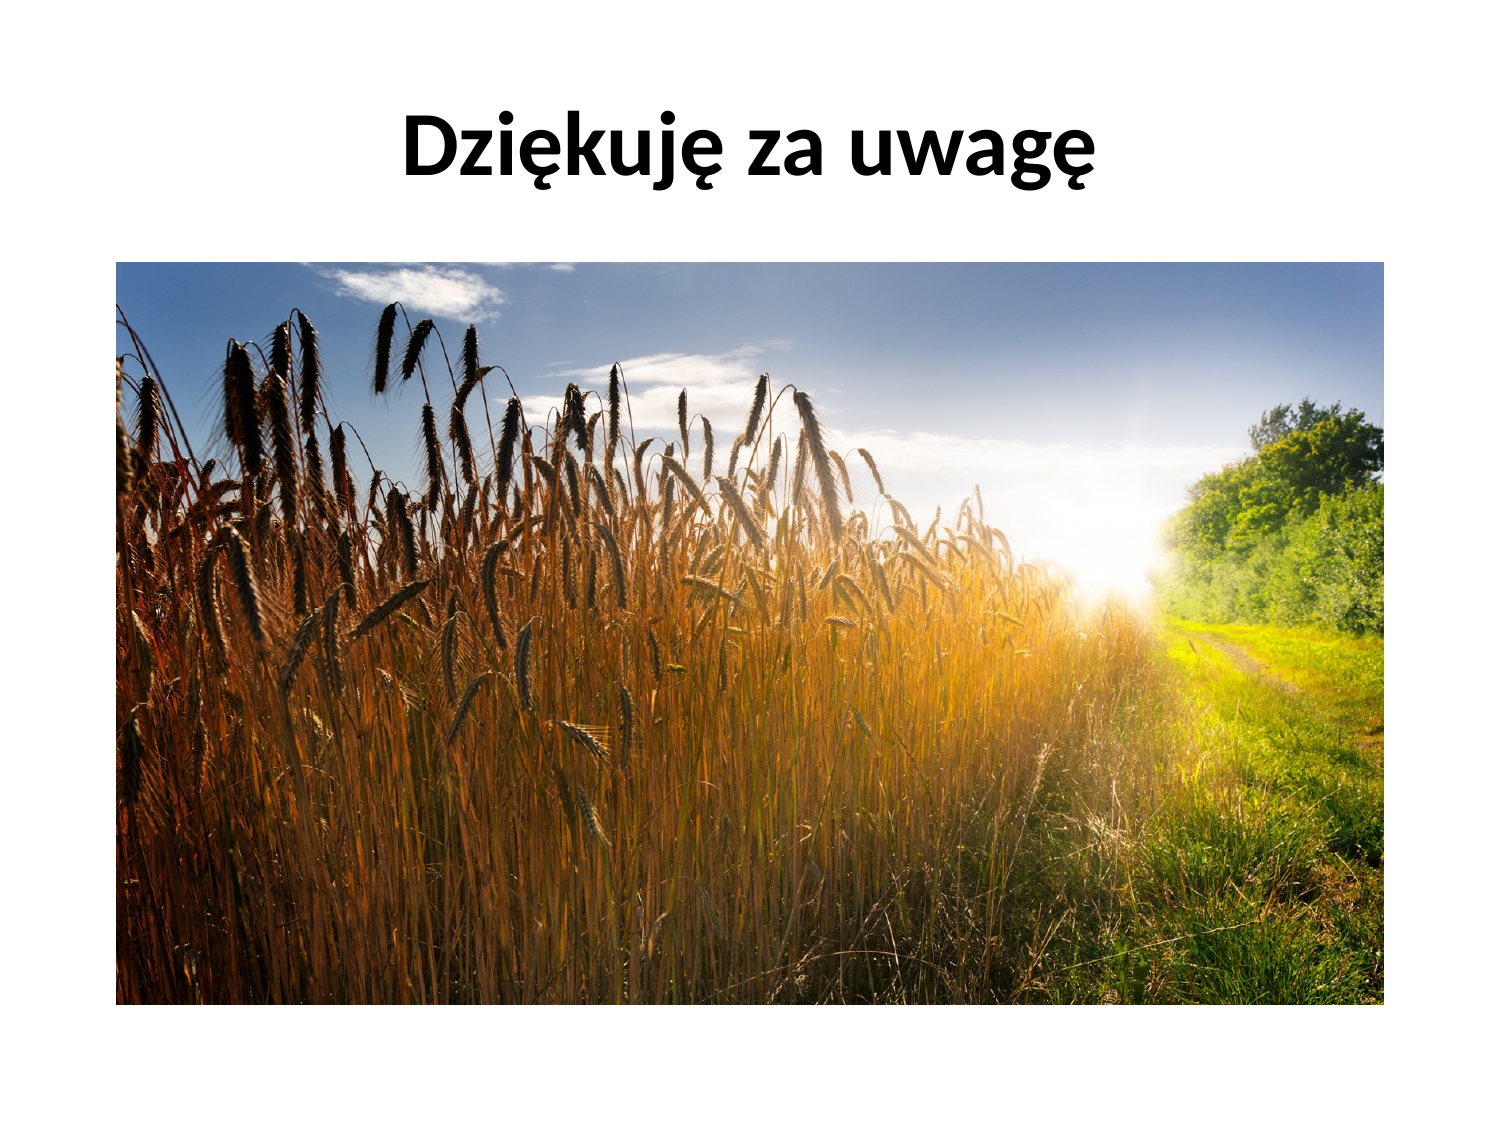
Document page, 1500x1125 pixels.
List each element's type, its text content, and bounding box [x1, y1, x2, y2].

title Dziękuję za uwagę [75, 45, 1426, 233]
picture [116, 262, 1384, 1005]
